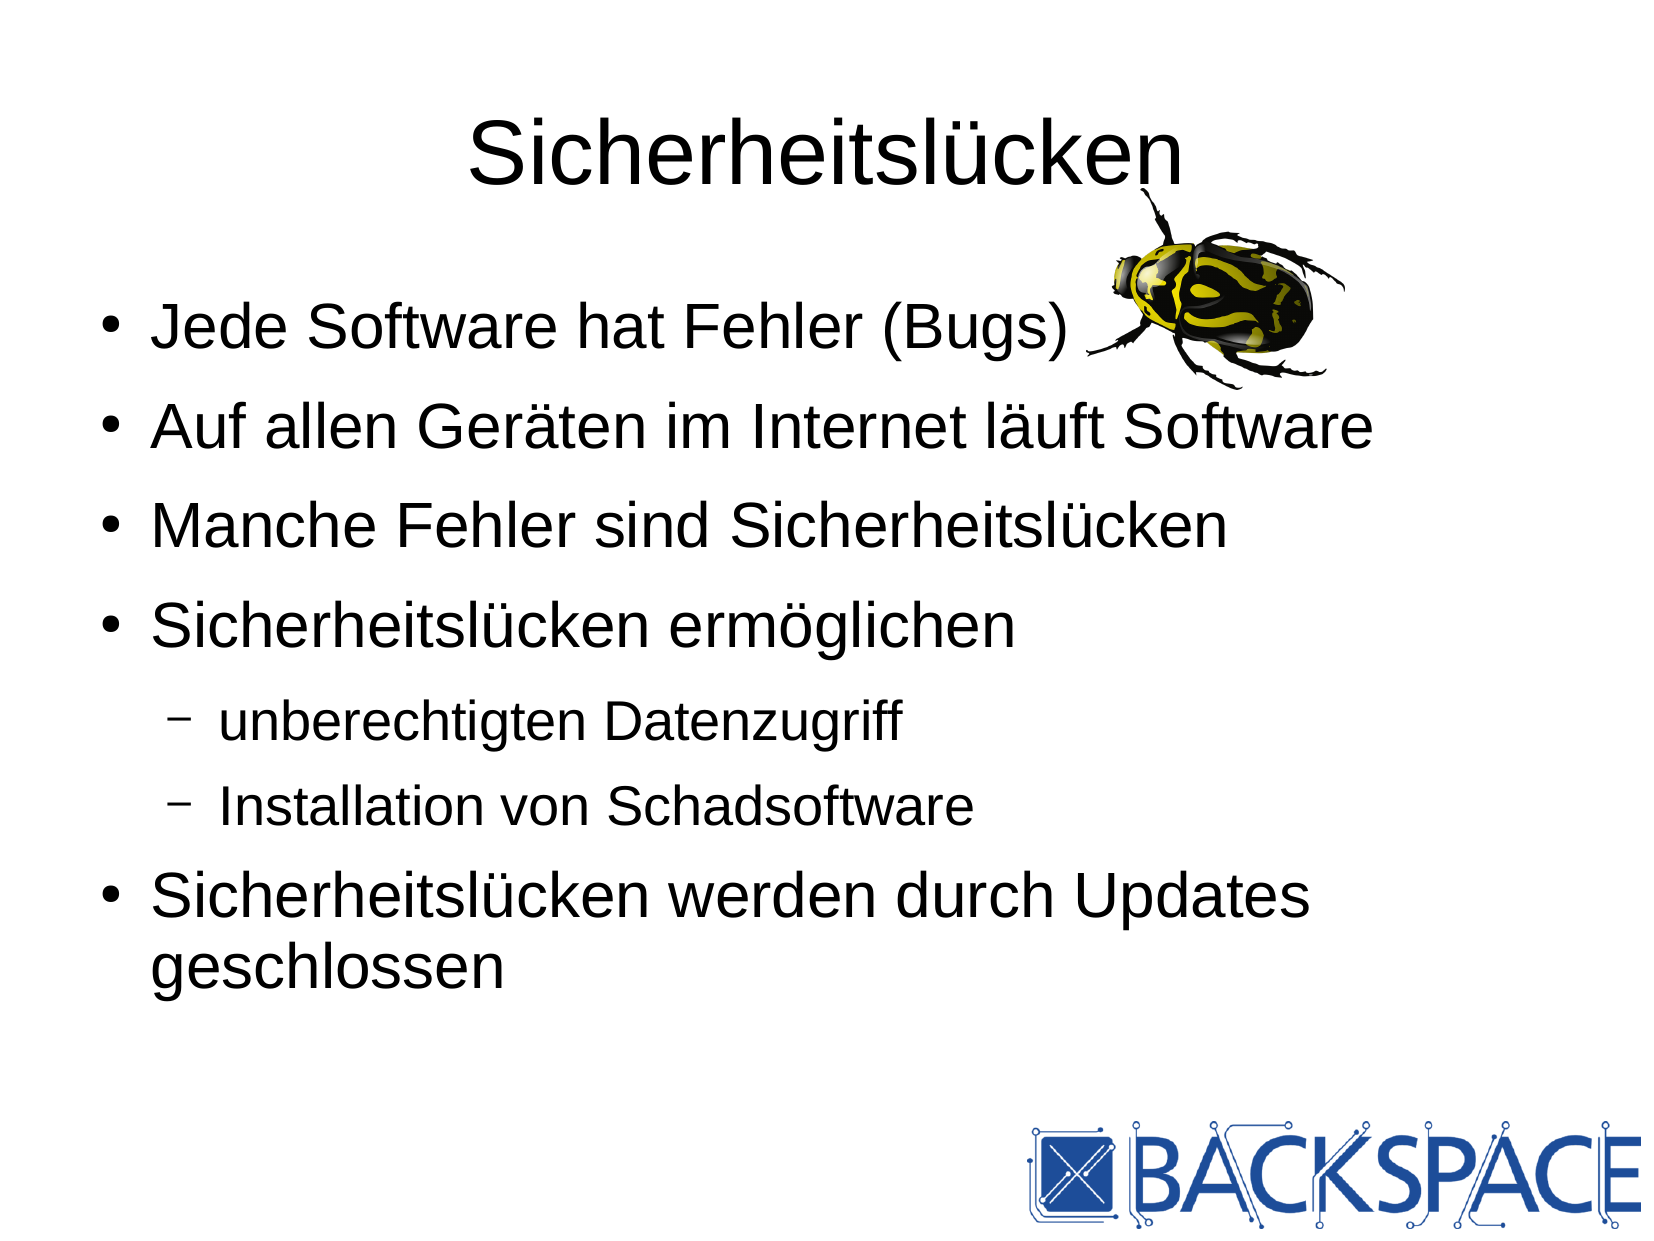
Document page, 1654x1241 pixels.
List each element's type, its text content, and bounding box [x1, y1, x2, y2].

list Jede Software hat Fehler (Bugs) Auf allen Geräten im Internet läuft Software Manche Fehler sind Sicherheitslücken Sicherheitslücken ermöglichen unberechtigten Datenzugriff Installation von Schadsoftware Sicherheitslücken werden durch Updates geschlossen [82, 290, 1538, 1010]
picture [1086, 188, 1345, 390]
title Sicherheitslücken [82, 49, 1571, 257]
picture [1027, 1121, 1641, 1229]
